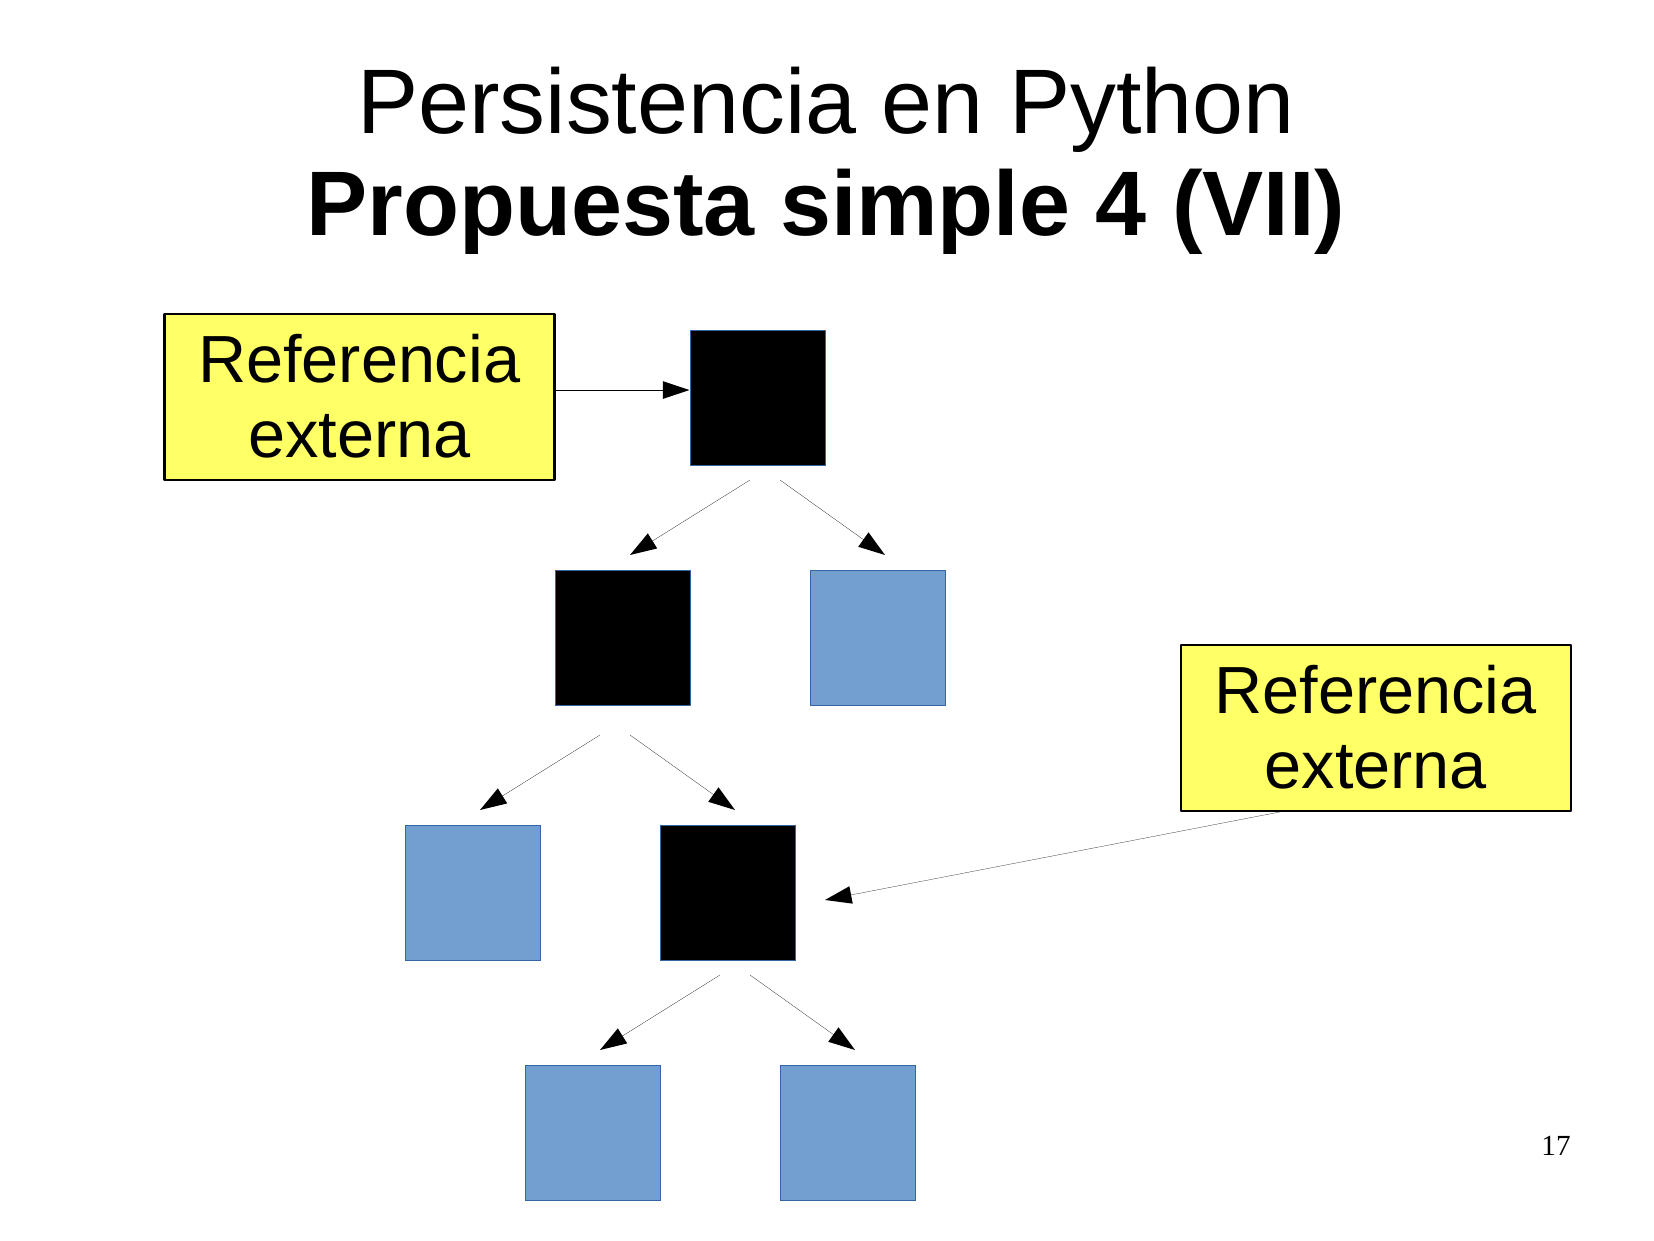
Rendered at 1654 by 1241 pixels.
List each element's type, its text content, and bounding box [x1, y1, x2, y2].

text_box Referencia externa [1180, 645, 1571, 812]
text_box [780, 1065, 916, 1201]
text_box [525, 1065, 661, 1201]
text_box [82, 49, 1571, 1010]
text_box Referencia externa [164, 313, 555, 481]
